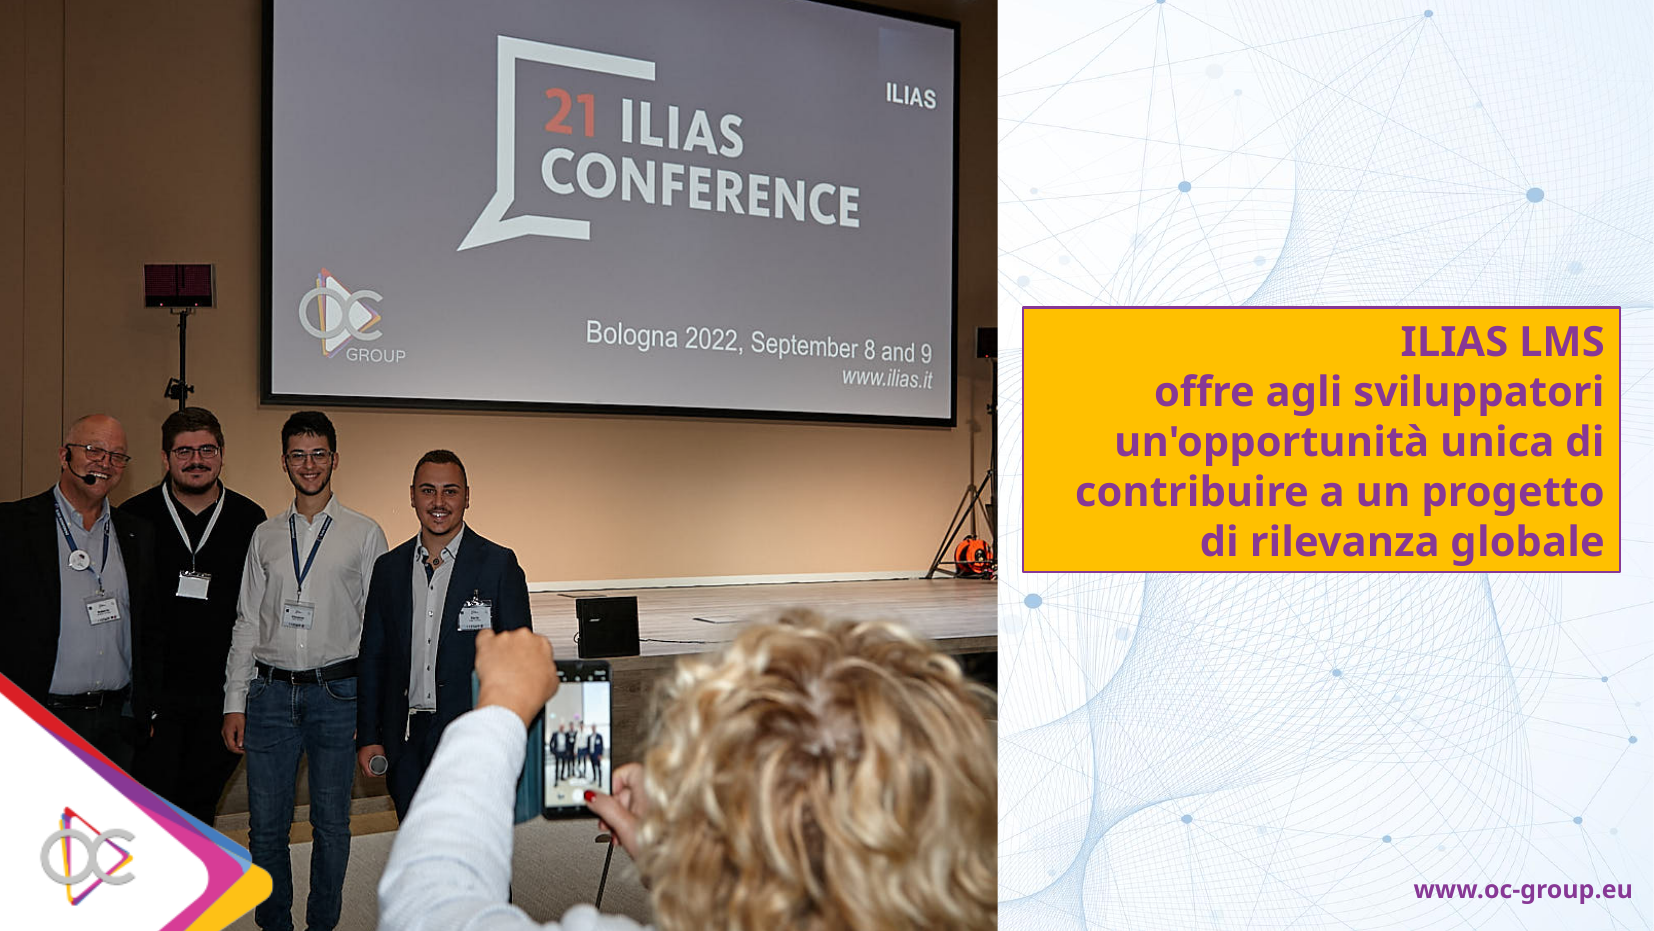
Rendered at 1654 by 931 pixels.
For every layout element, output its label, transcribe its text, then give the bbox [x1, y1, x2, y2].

picture [0, 0, 1654, 931]
text_box www.oc-group.eu [1398, 866, 1654, 916]
text_box ILIAS LMS offre agli sviluppatori un'opportunità unica di contribuire a un progetto di rilevanza globale [1022, 307, 1620, 573]
